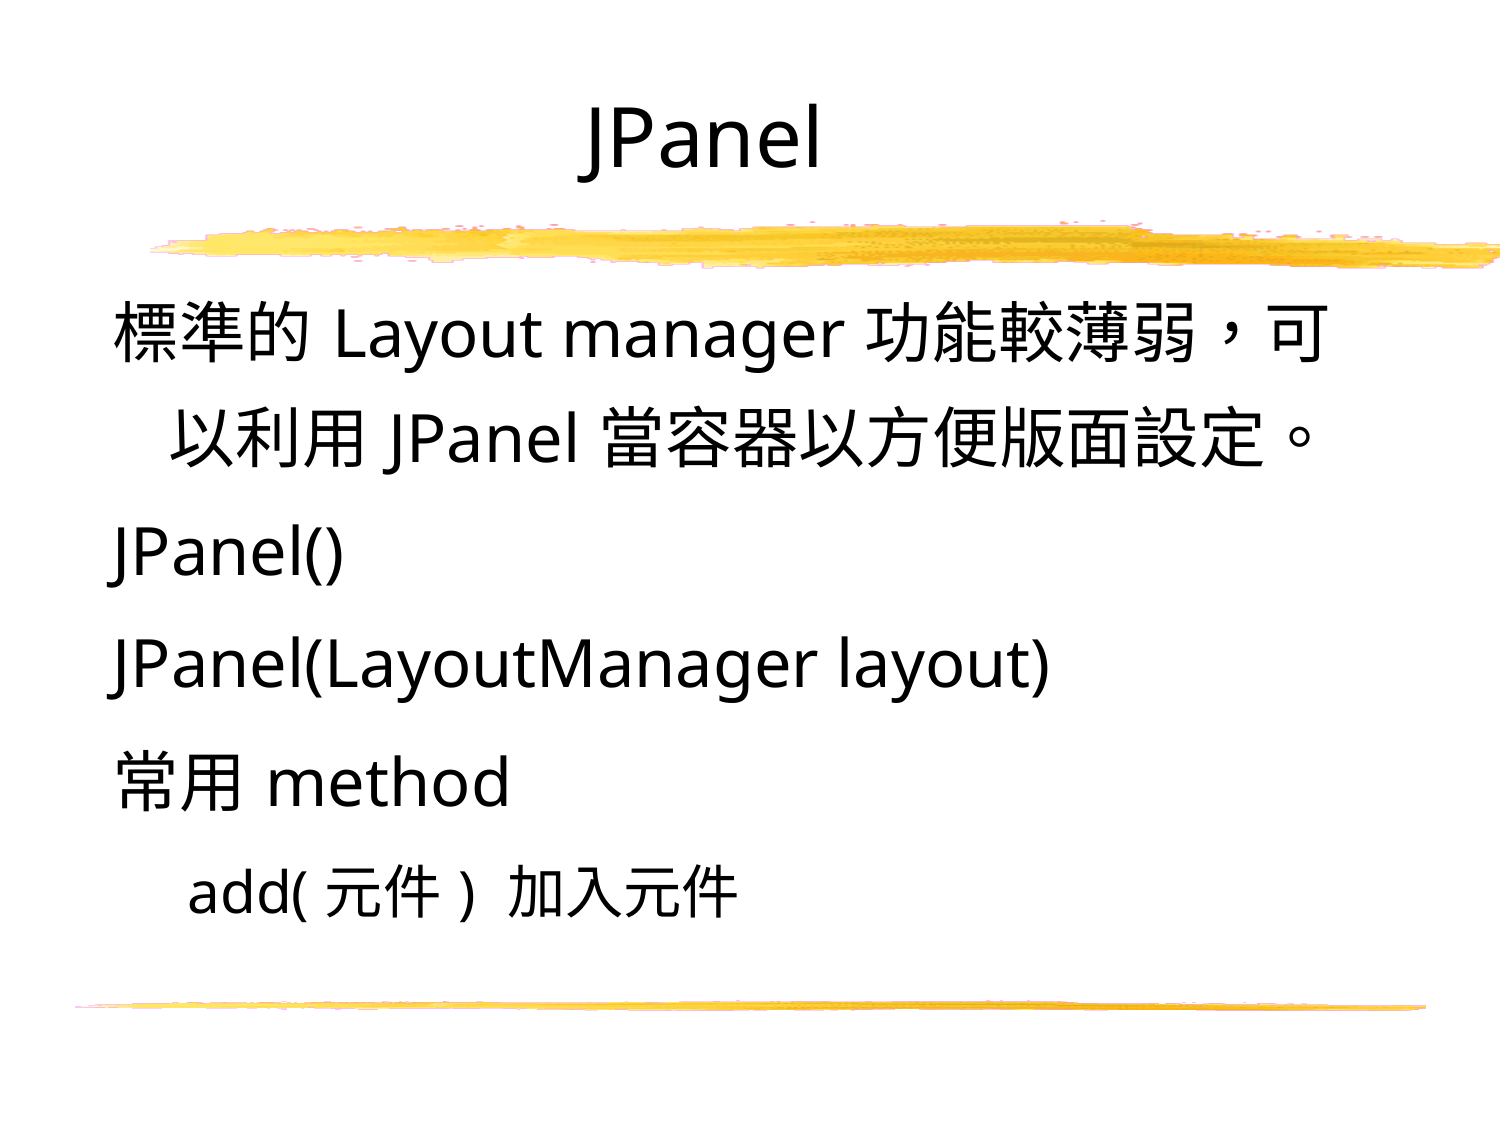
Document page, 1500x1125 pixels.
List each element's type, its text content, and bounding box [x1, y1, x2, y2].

picture [150, 215, 1500, 279]
list 標準的Layout manager功能較薄弱，可以利用JPanel當容器以方便版面設定。 JPanel() JPanel(LayoutManager layout) 常用method add(元件) 加入元件 [112, 272, 1388, 1000]
title JPanel [66, 35, 1342, 225]
picture [75, 999, 1426, 1013]
